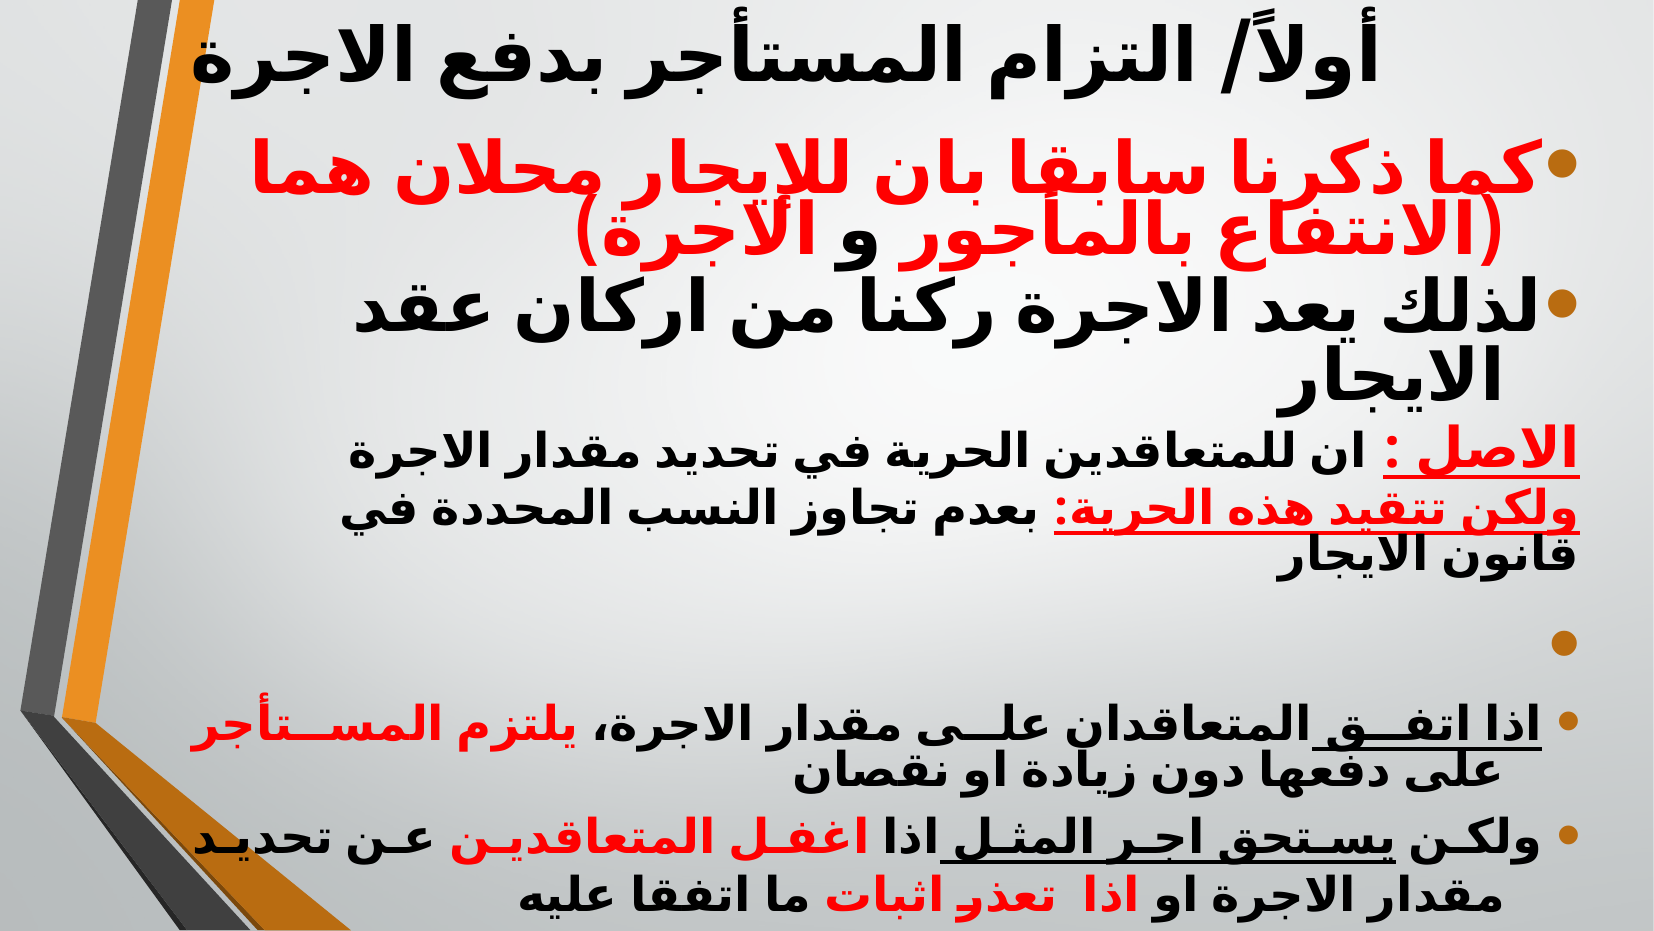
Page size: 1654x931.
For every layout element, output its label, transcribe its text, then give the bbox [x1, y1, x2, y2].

list كما ذكرنا سابقا بان للإيجار محلان هما (الانتفاع بالمأجور و الاجرة) لذلك يعد الاجرة ركنا من اركان عقد الايجار الاصل : ان للمتعاقدين الحرية في تحديد مقدار الاجرة ولكن تتقيد هذه الحرية: بعدم تجاوز النسب المحددة في قانون الايجار اذا اتفق المتعاقدان على مقدار الاجرة، يلتزم المستأجر على دفعها دون زيادة او نقصان ولكن يستحق اجر المثل اذا اغفل المتعاقدين عن تحديد مقدار الاجرة او اذا تعذر اثبات ما اتفقا عليه [177, 137, 1595, 929]
title أولاً/ التزام المستأجر بدفع الاجرة [94, 16, 1583, 91]
